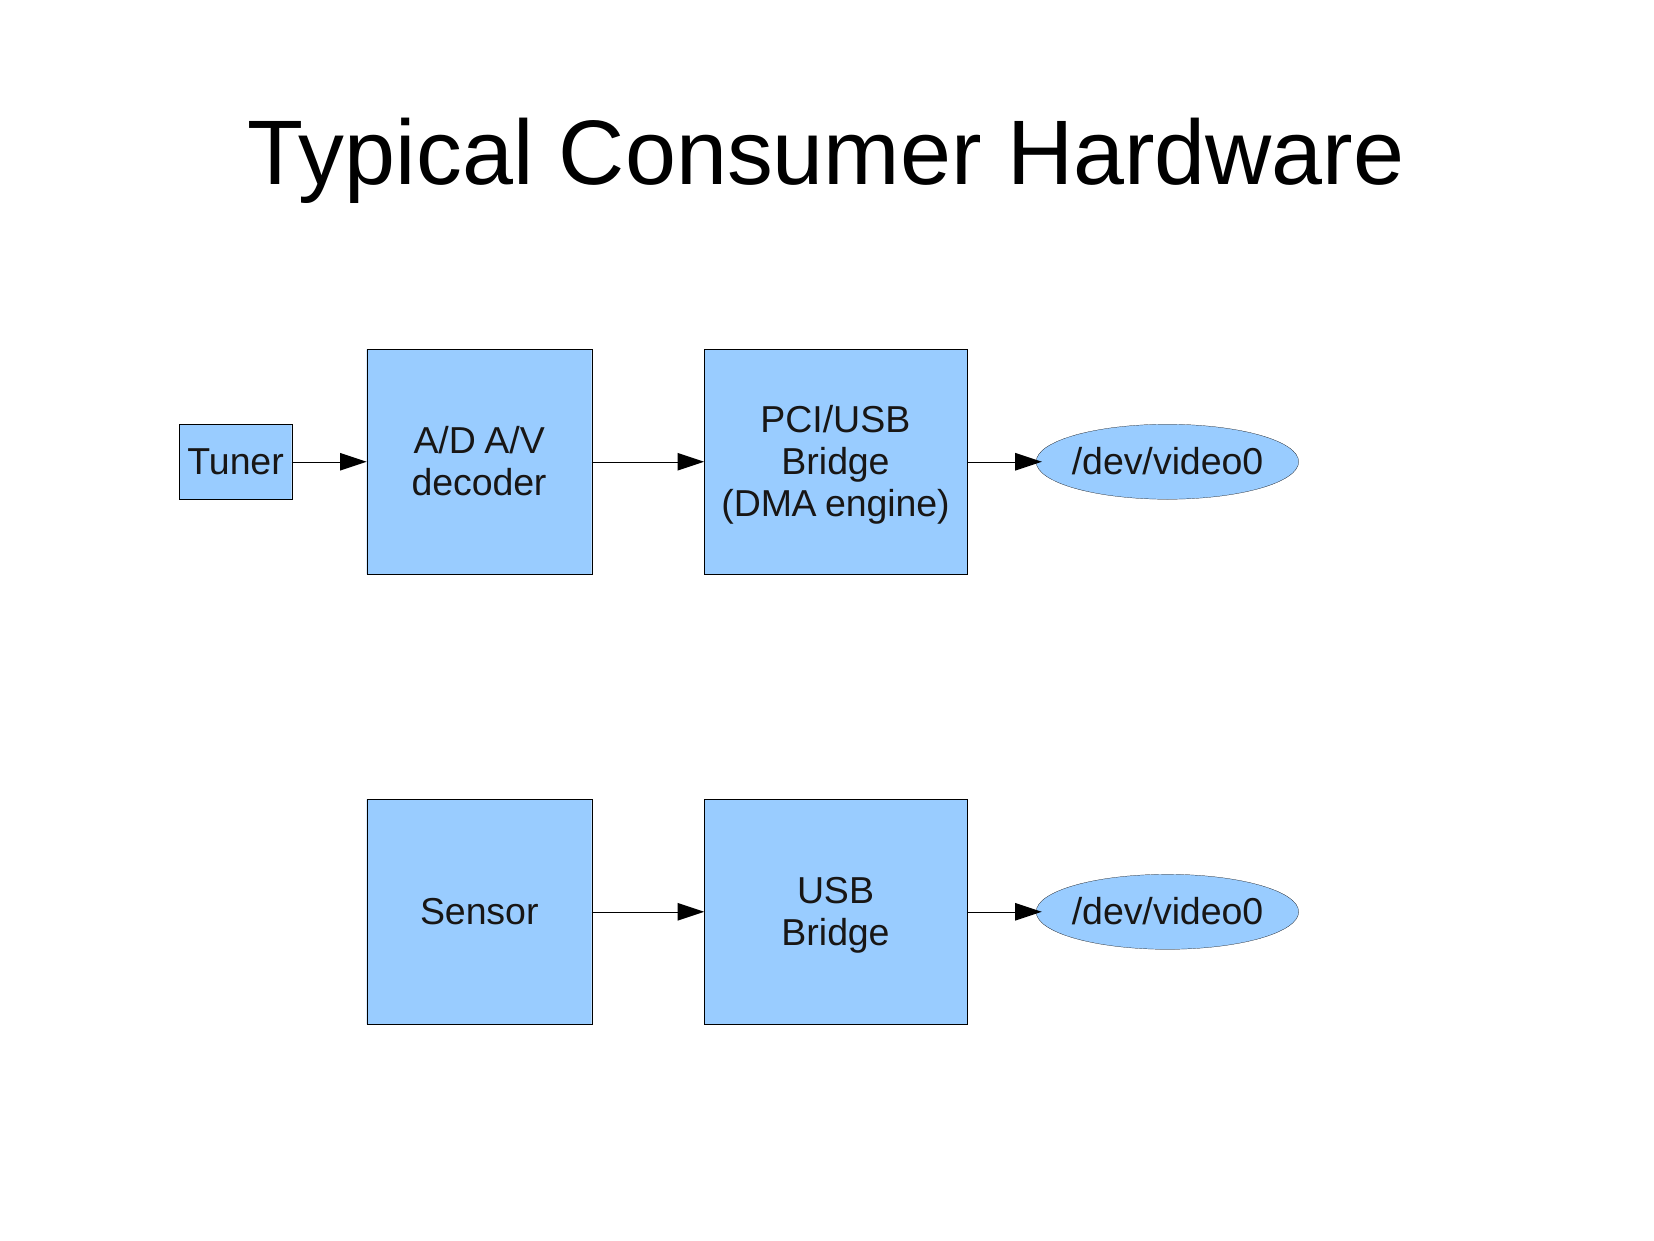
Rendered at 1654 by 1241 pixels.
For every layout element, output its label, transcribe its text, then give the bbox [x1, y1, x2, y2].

chart [82, 290, 1571, 1109]
title Typical Consumer Hardware [82, 49, 1571, 257]
